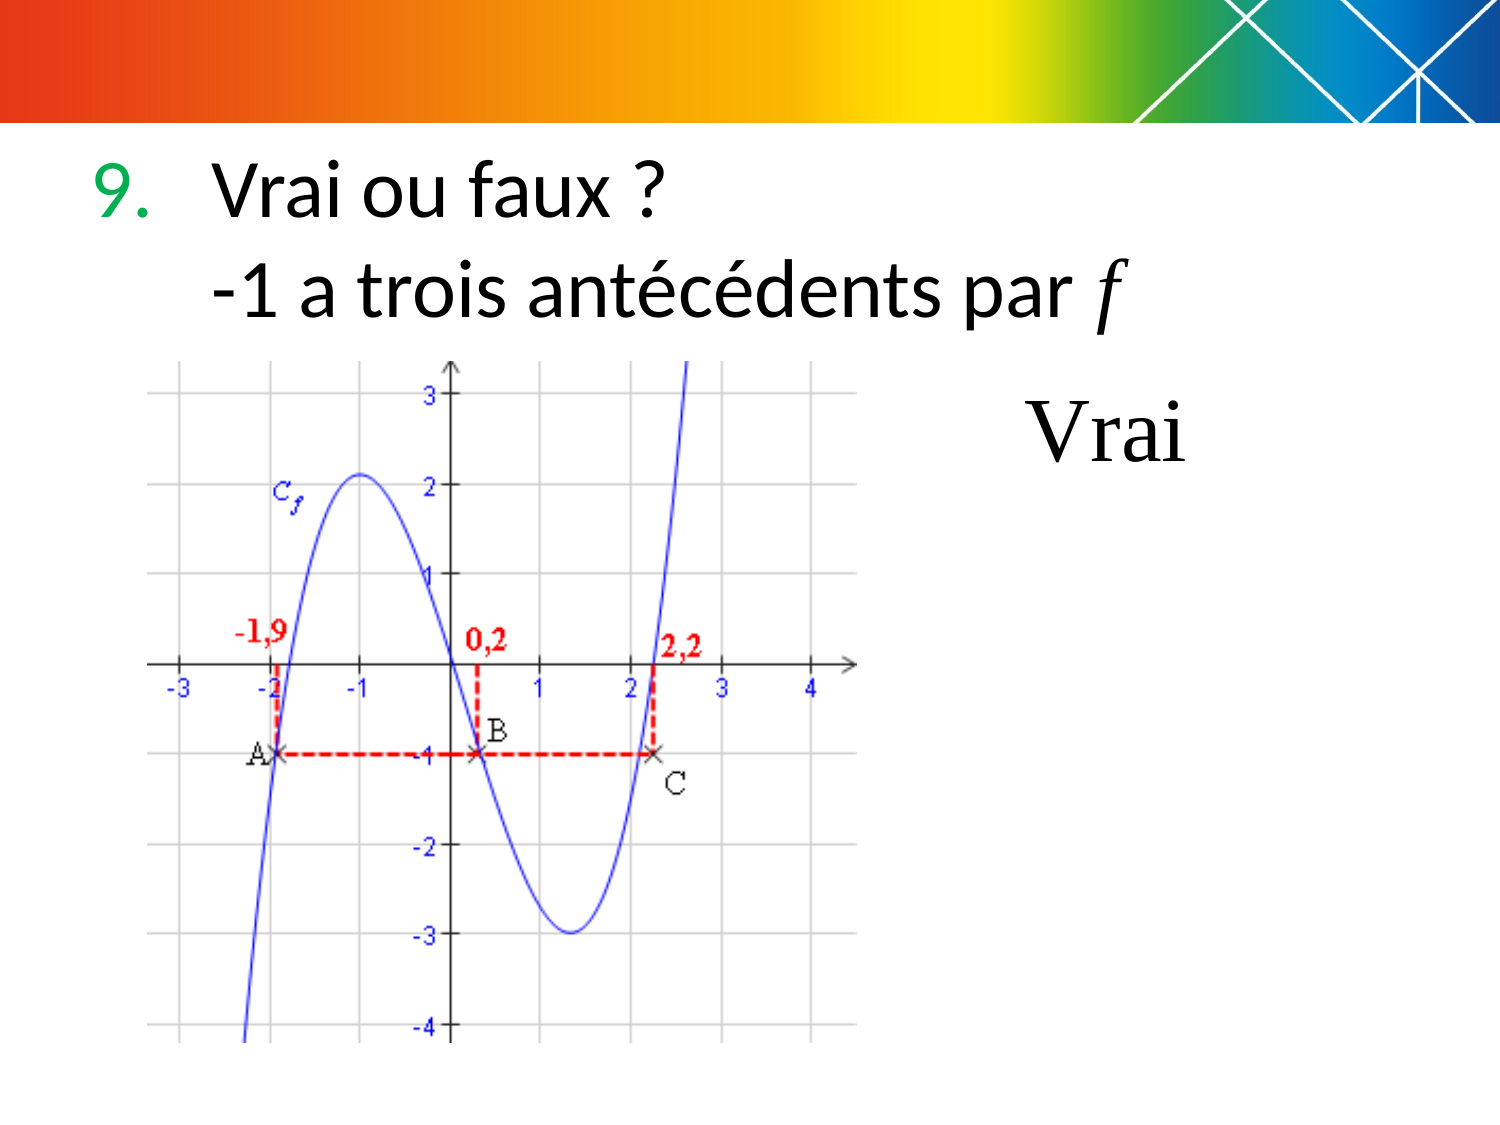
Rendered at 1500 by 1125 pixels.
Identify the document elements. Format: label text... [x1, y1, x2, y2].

picture [147, 361, 857, 1043]
title Vrai ou faux ? -1 a trois antécédents par f [75, 126, 1426, 342]
picture [1340, 0, 1500, 123]
text_box Vrai [1009, 361, 1447, 488]
picture [0, 0, 1359, 123]
